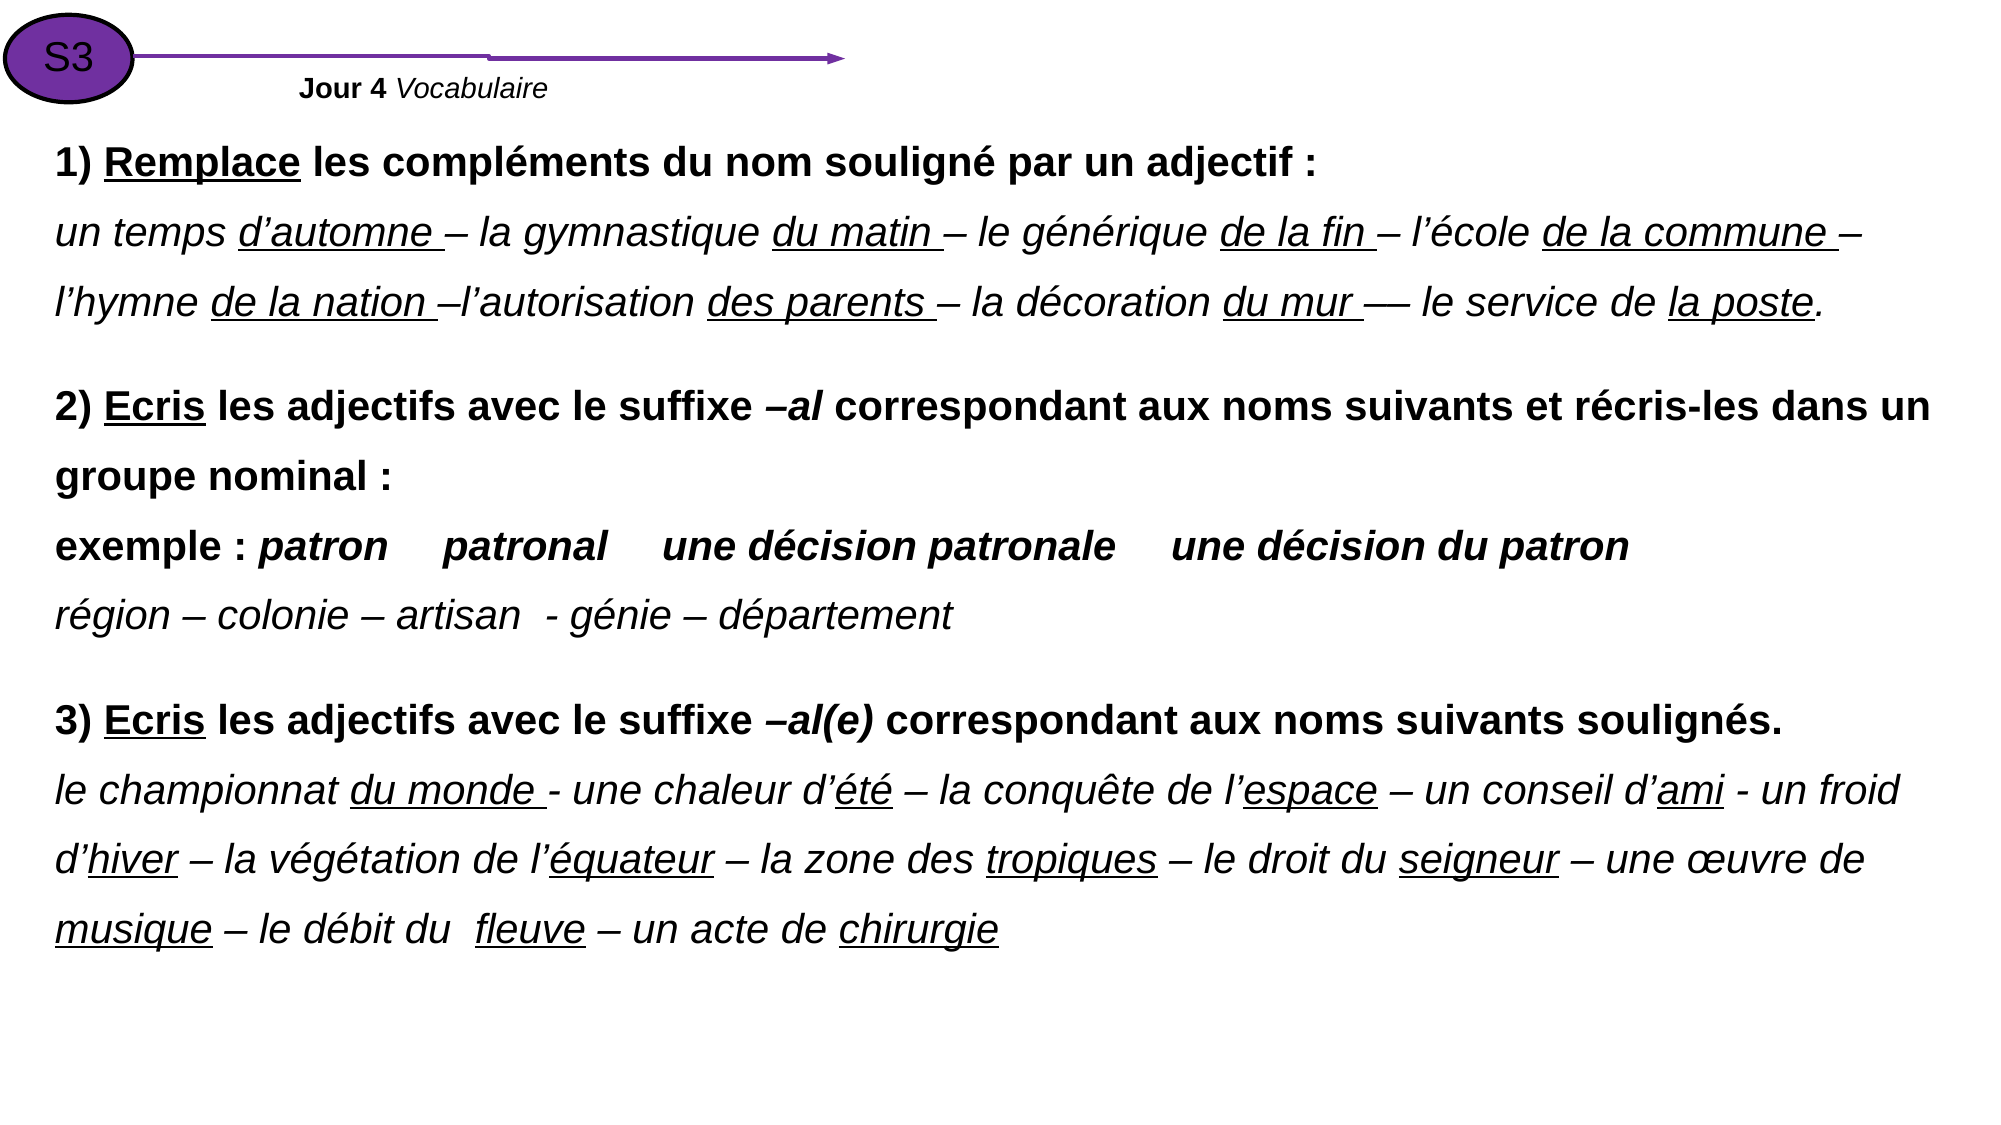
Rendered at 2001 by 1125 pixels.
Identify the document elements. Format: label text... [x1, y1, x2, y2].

text_box Jour 4 Vocabulaire [132, 66, 715, 109]
text_box 1) Remplace les compléments du nom souligné par un adjectif : un temps d’automne – la gymnastique du matin – le générique de la fin – l’école de la commune – l’hymne de la nation –l’autorisation des parents – la décoration du mur –– le service de la poste. 2) Ecris les adjectifs avec le suffixe –al correspondant aux noms suivants et récris-les dans un groupe nominal : exemple : patron  patronal  une décision patronale  une décision du patron région – colonie – artisan - génie – département 3) Ecris les adjectifs avec le suffixe –al(e) correspondant aux noms suivants soulignés. le championnat du monde - une chaleur d’été – la conquête de l’espace – un conseil d’ami - un froid d’hiver – la végétation de l’équateur – la zone des tropiques – le droit du seigneur – une œuvre de musique – le débit du fleuve – un acte de chirurgie [49, 109, 1943, 1051]
text_box S3 [4, 14, 133, 103]
